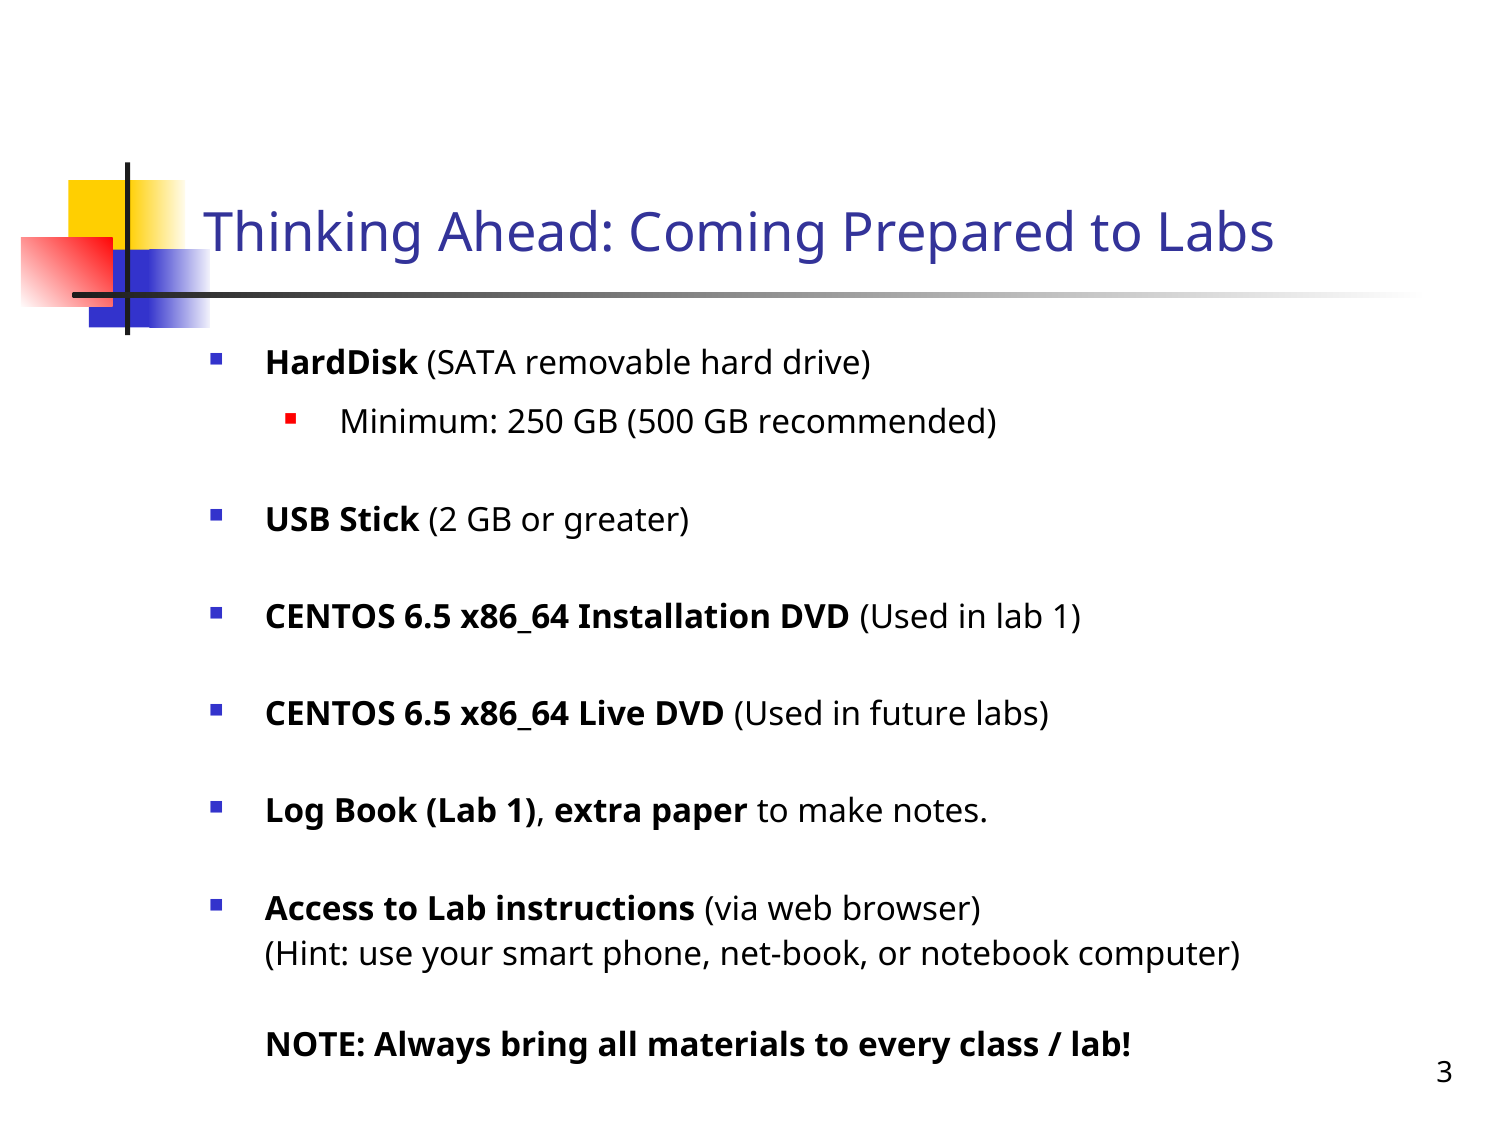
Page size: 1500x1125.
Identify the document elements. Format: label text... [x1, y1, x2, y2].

title Thinking Ahead: Coming Prepared to Labs [188, 35, 1468, 276]
list HardDisk (SATA removable hard drive) Minimum: 250 GB (500 GB recommended) USB Stick (2 GB or greater) CENTOS 6.5 x86_64 Installation DVD (Used in lab 1) CENTOS 6.5 x86_64 Live DVD (Used in future labs) Log Book (Lab 1), extra paper to make notes. Access to Lab instructions (via web browser) (Hint: use your smart phone, net-book, or notebook computer) NOTE: Always bring all materials to every class / lab! [193, 331, 1469, 1100]
